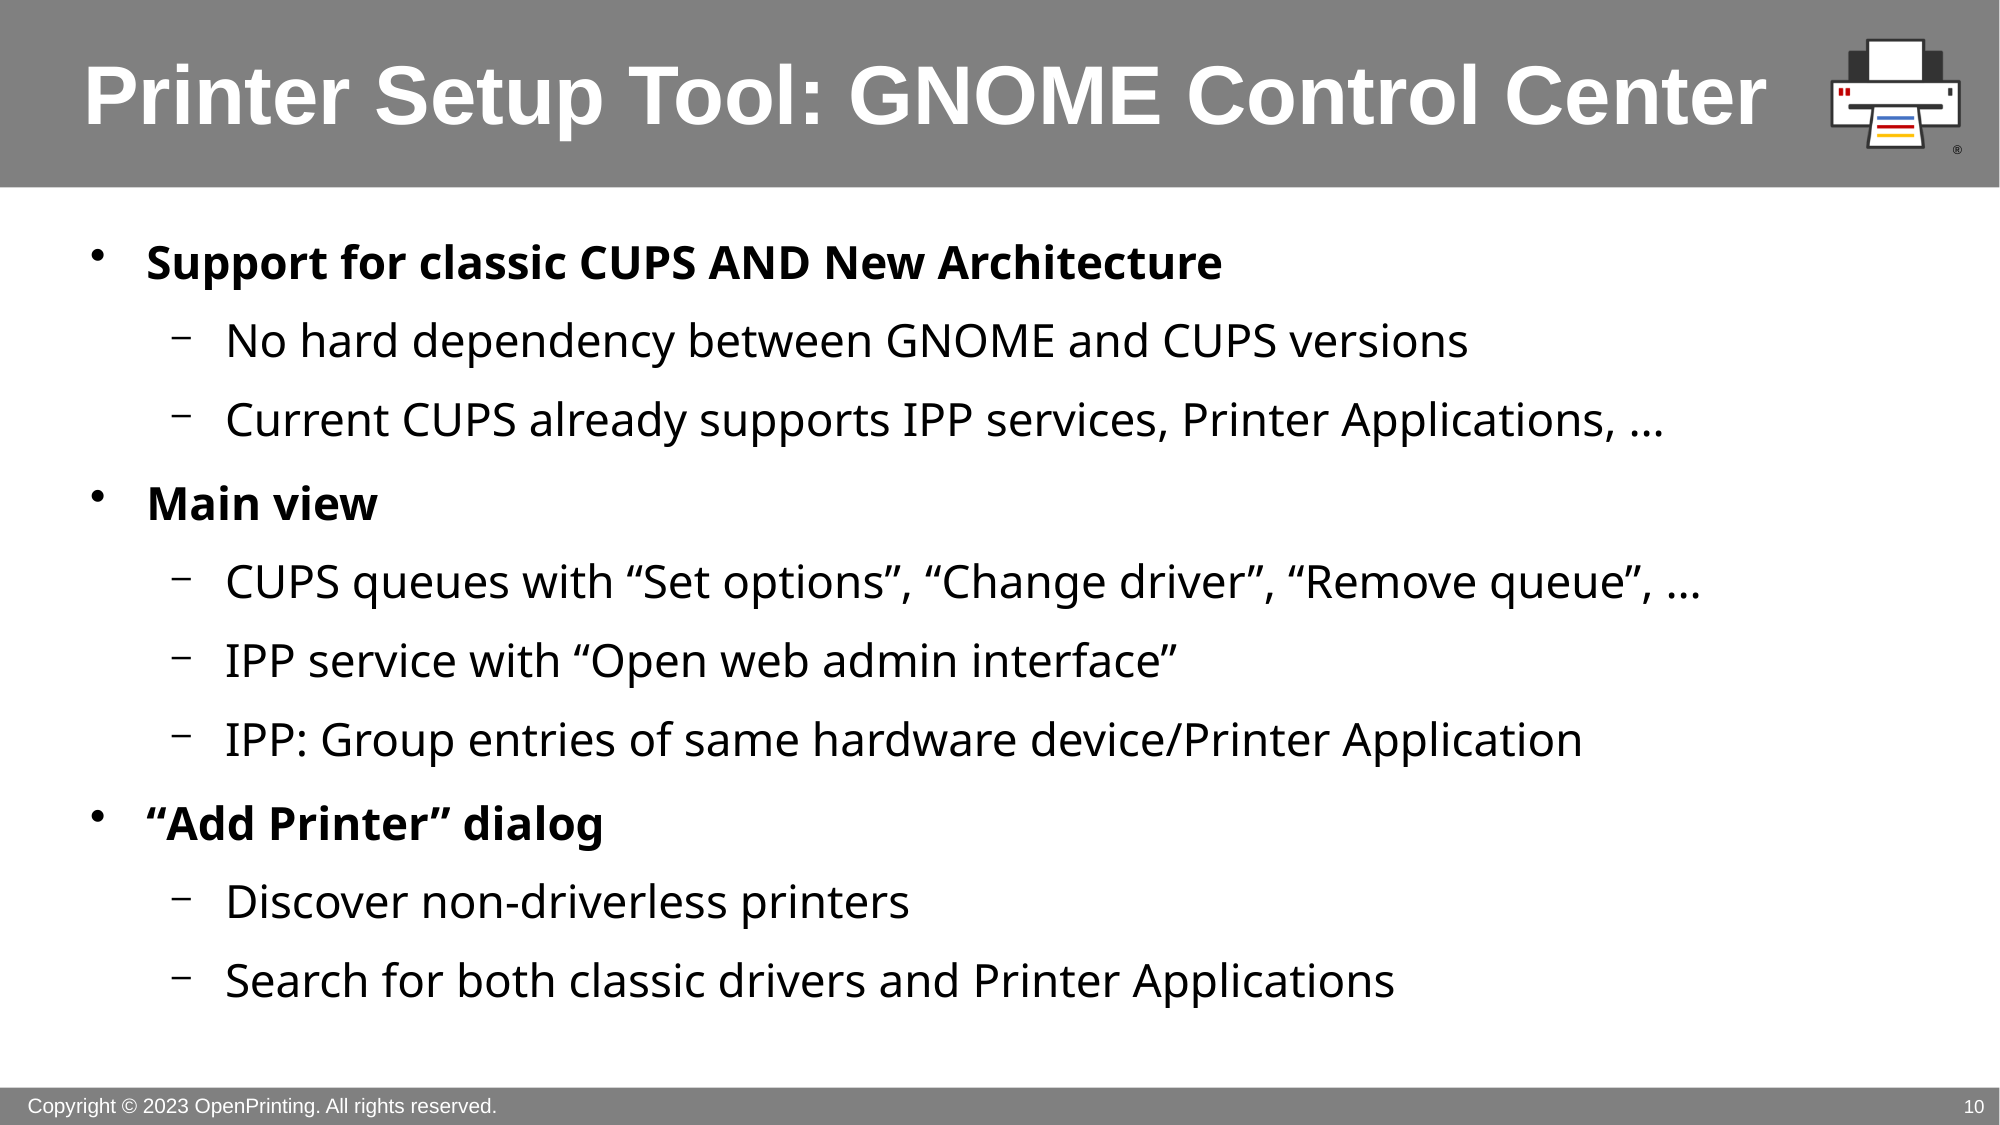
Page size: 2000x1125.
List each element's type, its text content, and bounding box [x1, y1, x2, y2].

picture [1825, 33, 1966, 154]
list Support for classic CUPS AND New Architecture No hard dependency between GNOME and CUPS versions Current CUPS already supports IPP services, Printer Applications, … Main view CUPS queues with “Set options”, “Change driver”, “Remove queue”, … IPP service with “Open web admin interface” IPP: Group entries of same hardware device/Printer Application “Add Printer” dialog Discover non-driverless printers Search for both classic drivers and Printer Applications [75, 224, 1936, 1067]
title Printer Setup Tool: GNOME Control Center [75, 7, 1786, 175]
